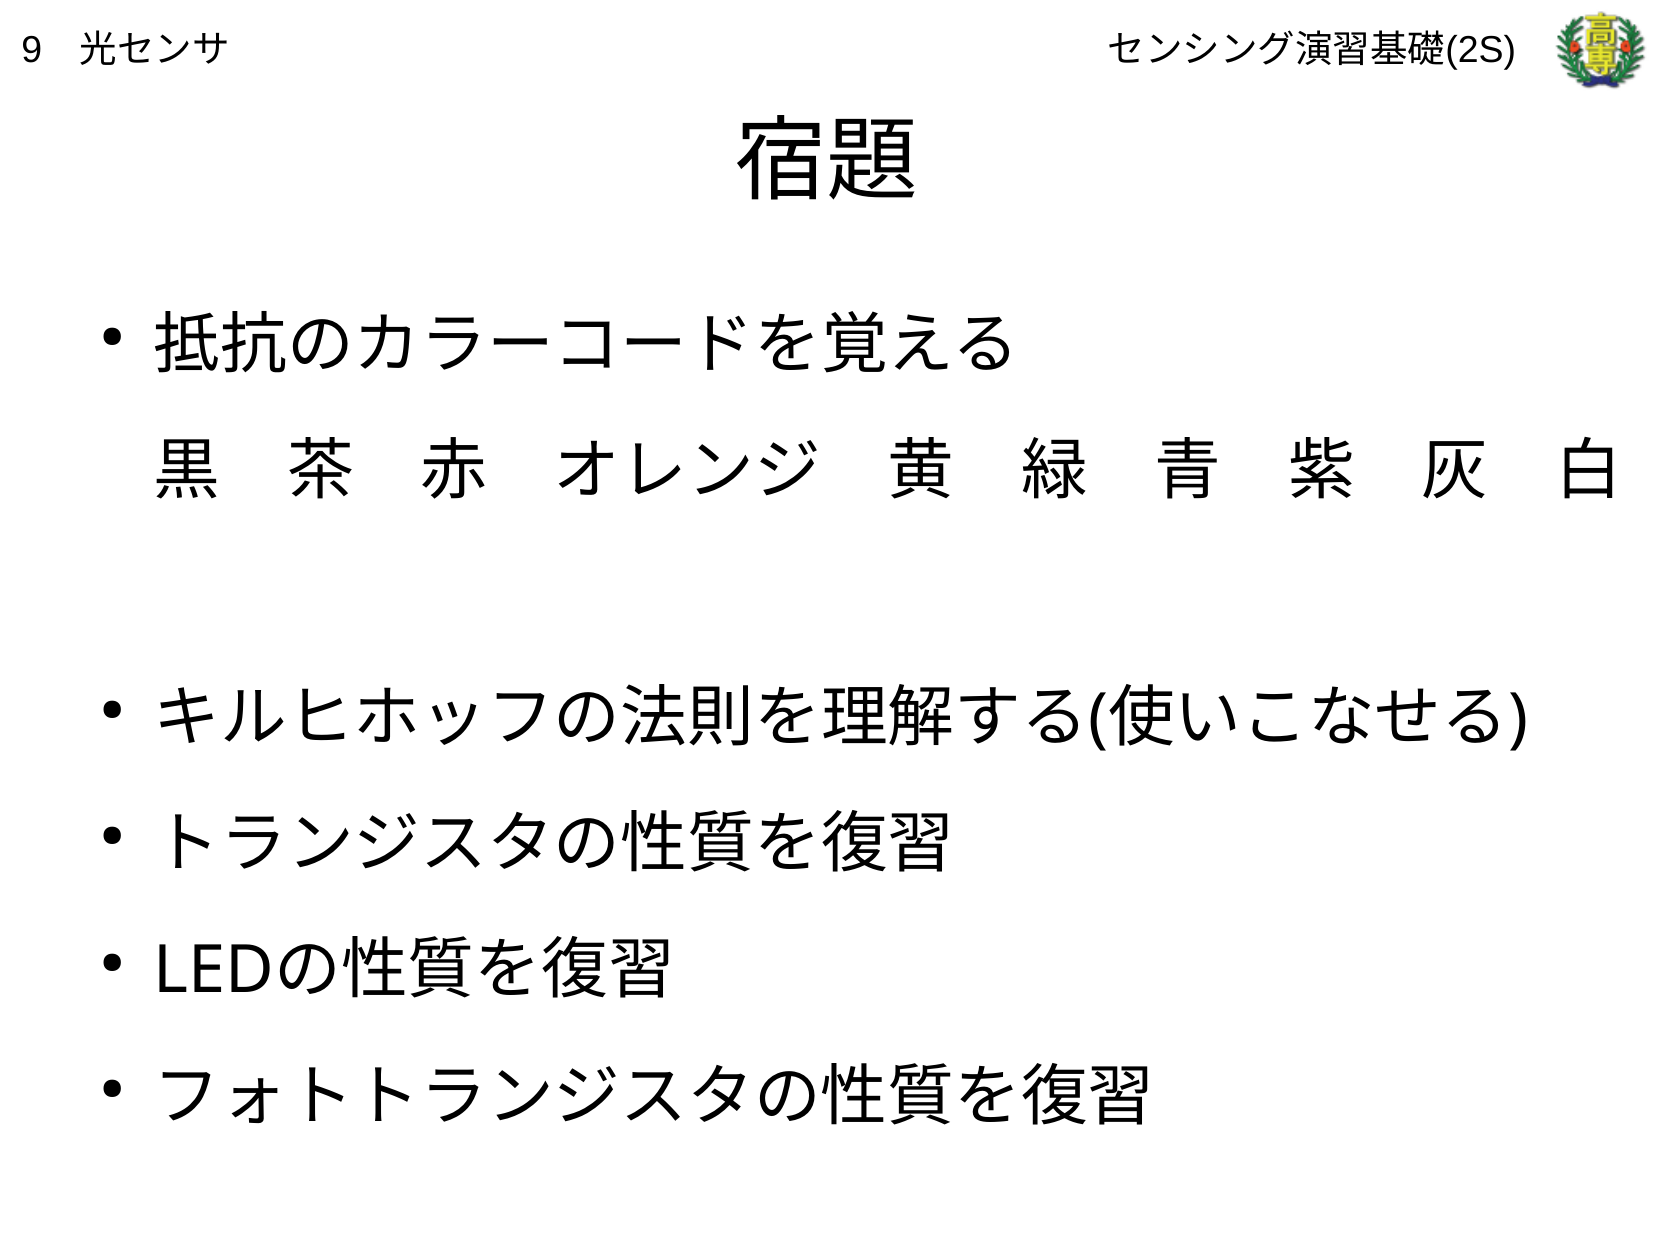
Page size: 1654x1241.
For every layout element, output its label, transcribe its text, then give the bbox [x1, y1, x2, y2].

list 抵抗のカラーコードを覚える 黒 茶 赤 オレンジ 黄 緑 青 紫 灰 白 キルヒホッフの法則を理解する(使いこなせる) トランジスタの性質を復習 LEDの性質を復習 フォトトランジスタの性質を復習 [82, 290, 1630, 1010]
text_box センシング演習基礎(2S) [1077, 11, 1531, 75]
text_box 9 光センサ [6, 11, 923, 75]
picture [1553, 2, 1650, 99]
title 宿題 [82, 49, 1571, 257]
